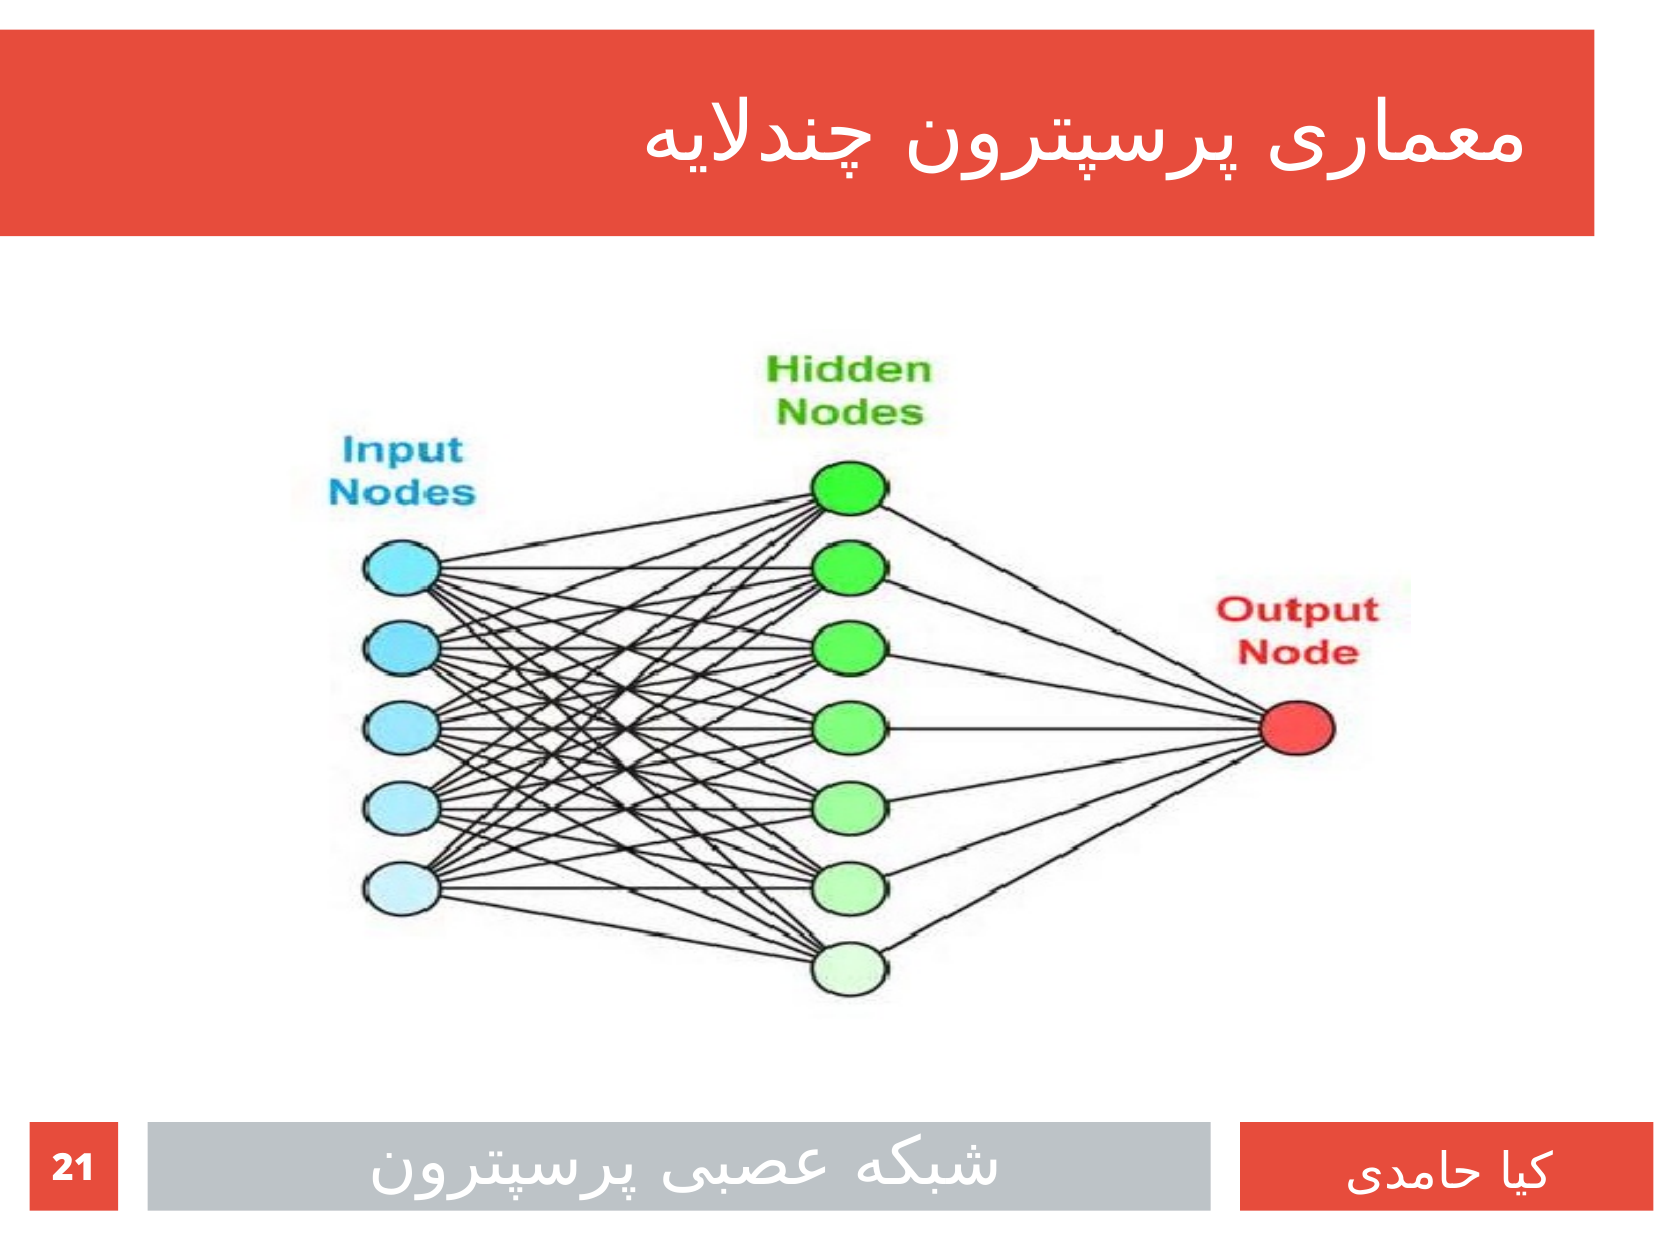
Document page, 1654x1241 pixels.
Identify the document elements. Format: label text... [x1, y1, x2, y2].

picture [255, 329, 1411, 1023]
title کیا حامدی [1245, 1127, 1654, 1201]
title شبکه عصبی پرسپترون [150, 1127, 1201, 1201]
title معماری پرسپترون چندلایه [45, 32, 1531, 181]
